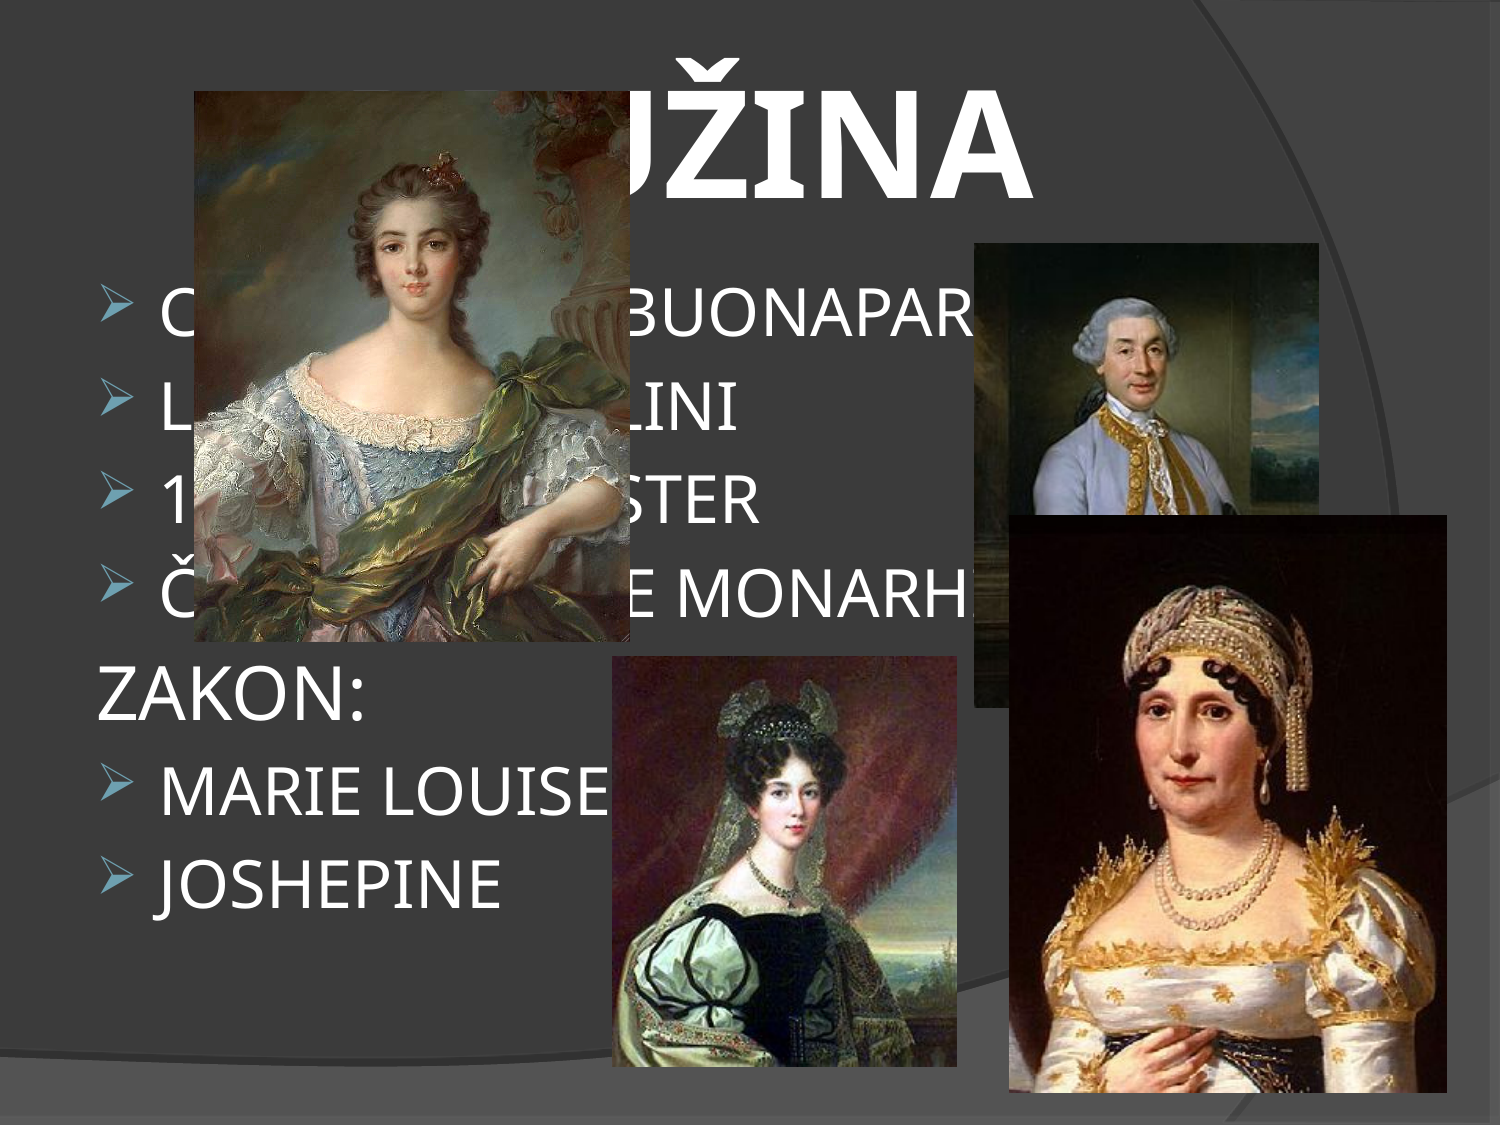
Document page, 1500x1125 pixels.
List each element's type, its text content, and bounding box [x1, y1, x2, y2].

picture [612, 656, 957, 1067]
picture [974, 243, 1447, 1093]
title DRUŽINA [75, 45, 1300, 233]
list CARLO MARIA BUONAPARTE LETIZIA RAMOLINI 12 BRATOV, SESTER ČLANI DRUŽINE MONARHI ZAKON: MARIE LOUISE JOSHEPINE [75, 262, 1009, 1005]
picture [194, 91, 630, 642]
